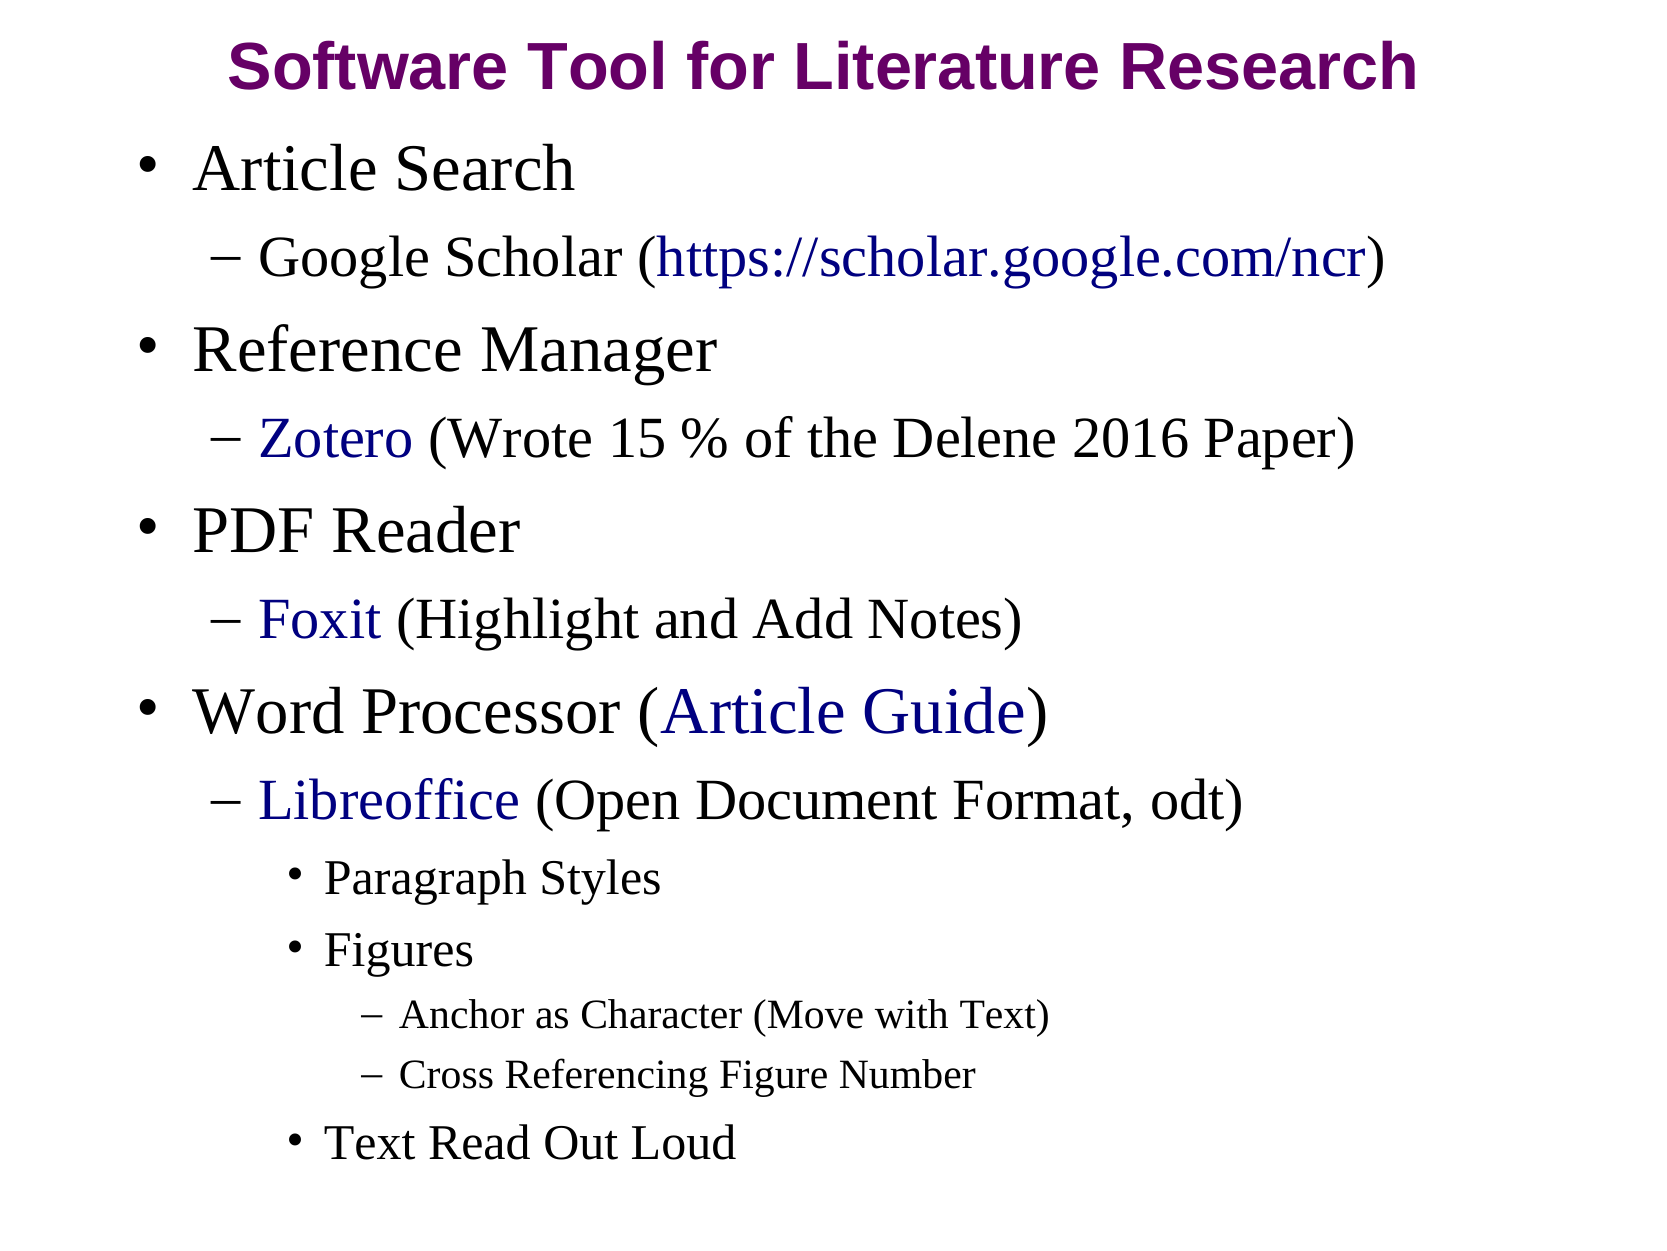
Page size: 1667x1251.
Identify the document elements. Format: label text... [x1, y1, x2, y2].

title Software Tool for Literature Research [0, 5, 1667, 121]
list Article Search Google Scholar (https://scholar.google.com/ncr) Reference Manager Zotero (Wrote 15 % of the Delene 2016 Paper) PDF Reader Foxit (Highlight and Add Notes) Word Processor (Article Guide) Libreoffice (Open Document Format, odt) Paragraph Styles Figures Anchor as Character (Move with Text) Cross Referencing Figure Number Text Read Out Loud [121, 116, 1547, 1178]
